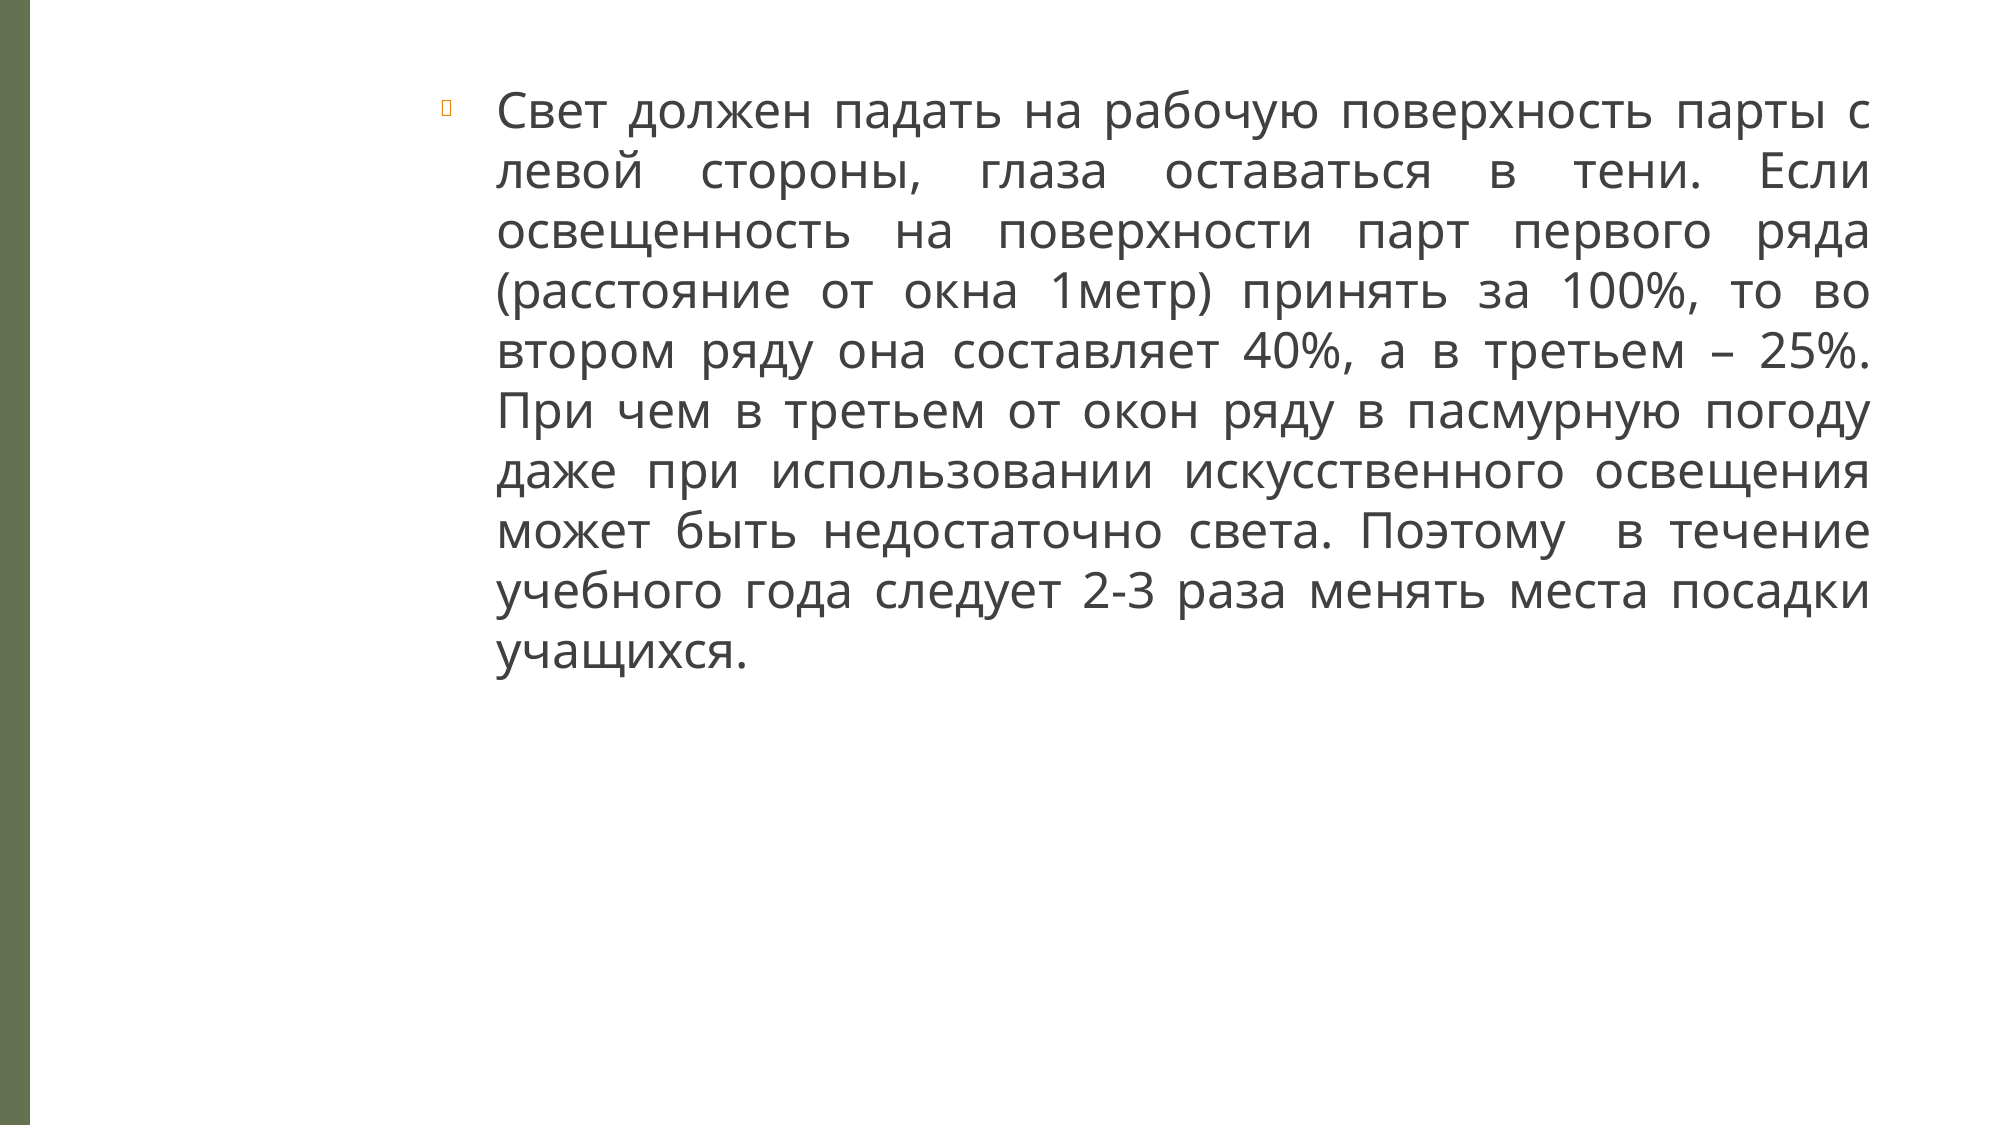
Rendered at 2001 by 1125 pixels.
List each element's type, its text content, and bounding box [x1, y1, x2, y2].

list Свет должен падать на рабочую поверхность парты с левой стороны, глаза оставаться в тени. Если освещенность на поверхности парт первого ряда (расстояние от окна 1метр) принять за 100%, то во втором ряду она составляет 40%, а в третьем – 25%. При чем в третьем от окон ряду в пасмурную погоду даже при использовании искусственного освещения может быть недостаточно света. Поэтому в течение учебного года следует 2-3 раза менять места посадки учащихся. [424, 63, 1888, 970]
